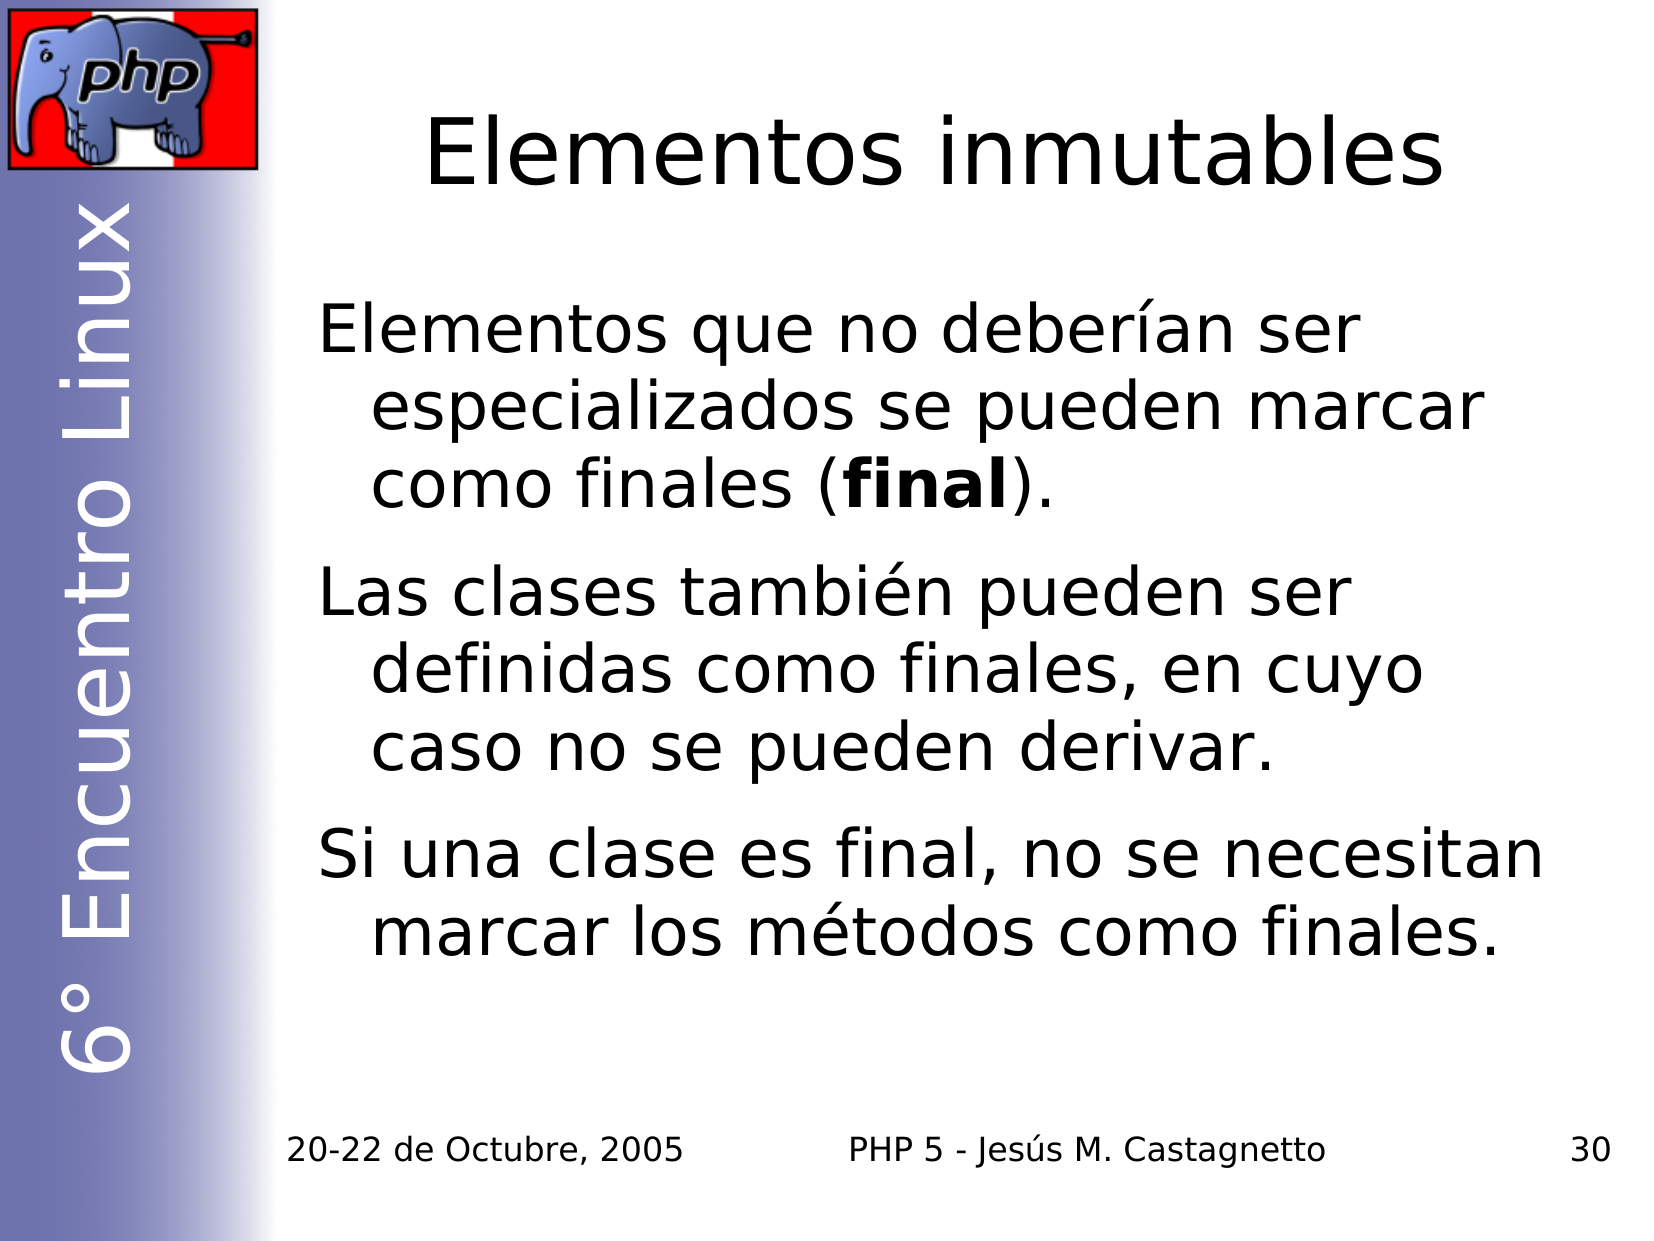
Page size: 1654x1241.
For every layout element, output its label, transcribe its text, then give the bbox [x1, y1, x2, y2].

title Elementos inmutables [300, 49, 1571, 257]
picture [0, 0, 1654, 1241]
list Elementos que no deberían ser especializados se pueden marcar como finales (final). Las clases también pueden ser definidas como finales, en cuyo caso no se pueden derivar. Si una clase es final, no se necesitan marcar los métodos como finales. [300, 290, 1571, 1109]
